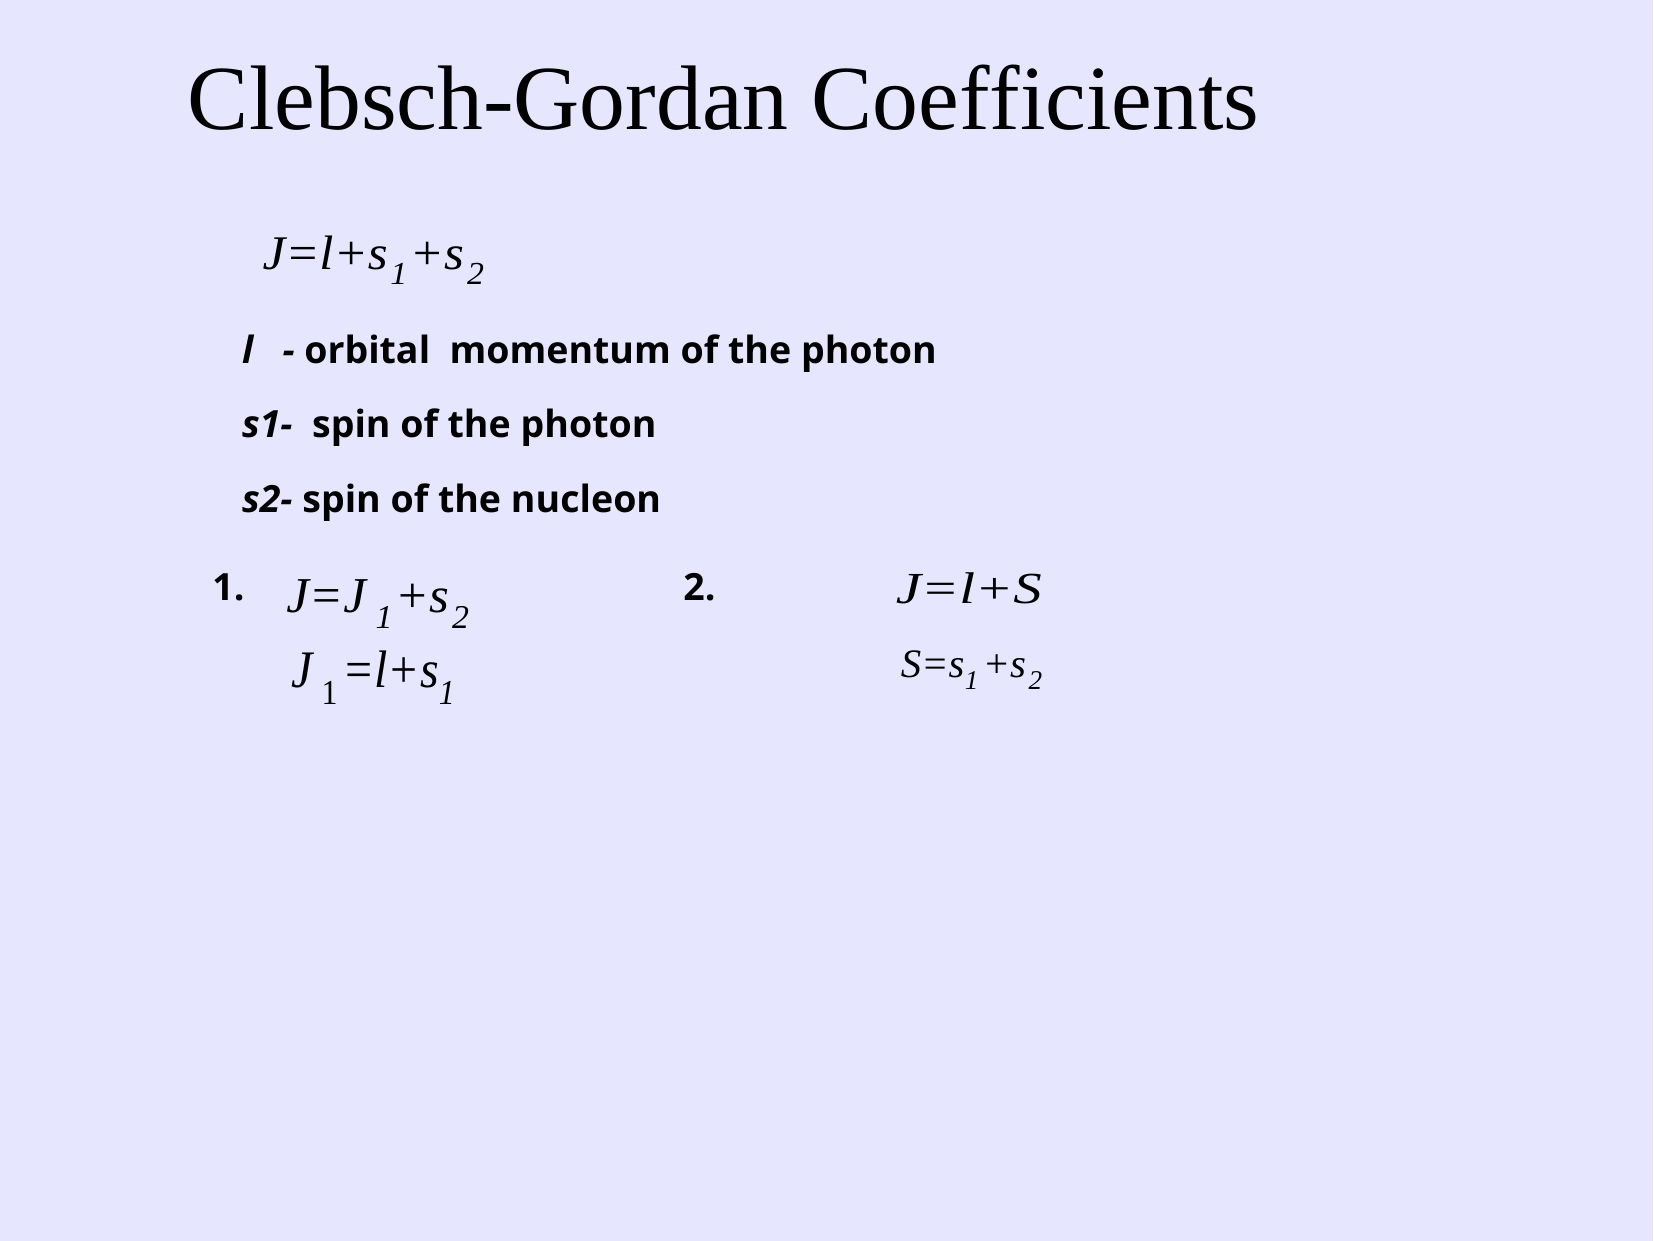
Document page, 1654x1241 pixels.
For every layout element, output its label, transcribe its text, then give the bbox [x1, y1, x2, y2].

chart [888, 641, 1056, 696]
chart [270, 568, 488, 635]
title Clebsch-Gordan Coefficients [49, 39, 1400, 228]
chart [878, 564, 1066, 614]
text_box l - orbital momentum of the photon s1- spin of the photon s2- spin of the nucleon [227, 315, 1342, 532]
chart [276, 641, 470, 712]
chart [246, 227, 504, 292]
text_box 1. 2. [197, 552, 1372, 620]
